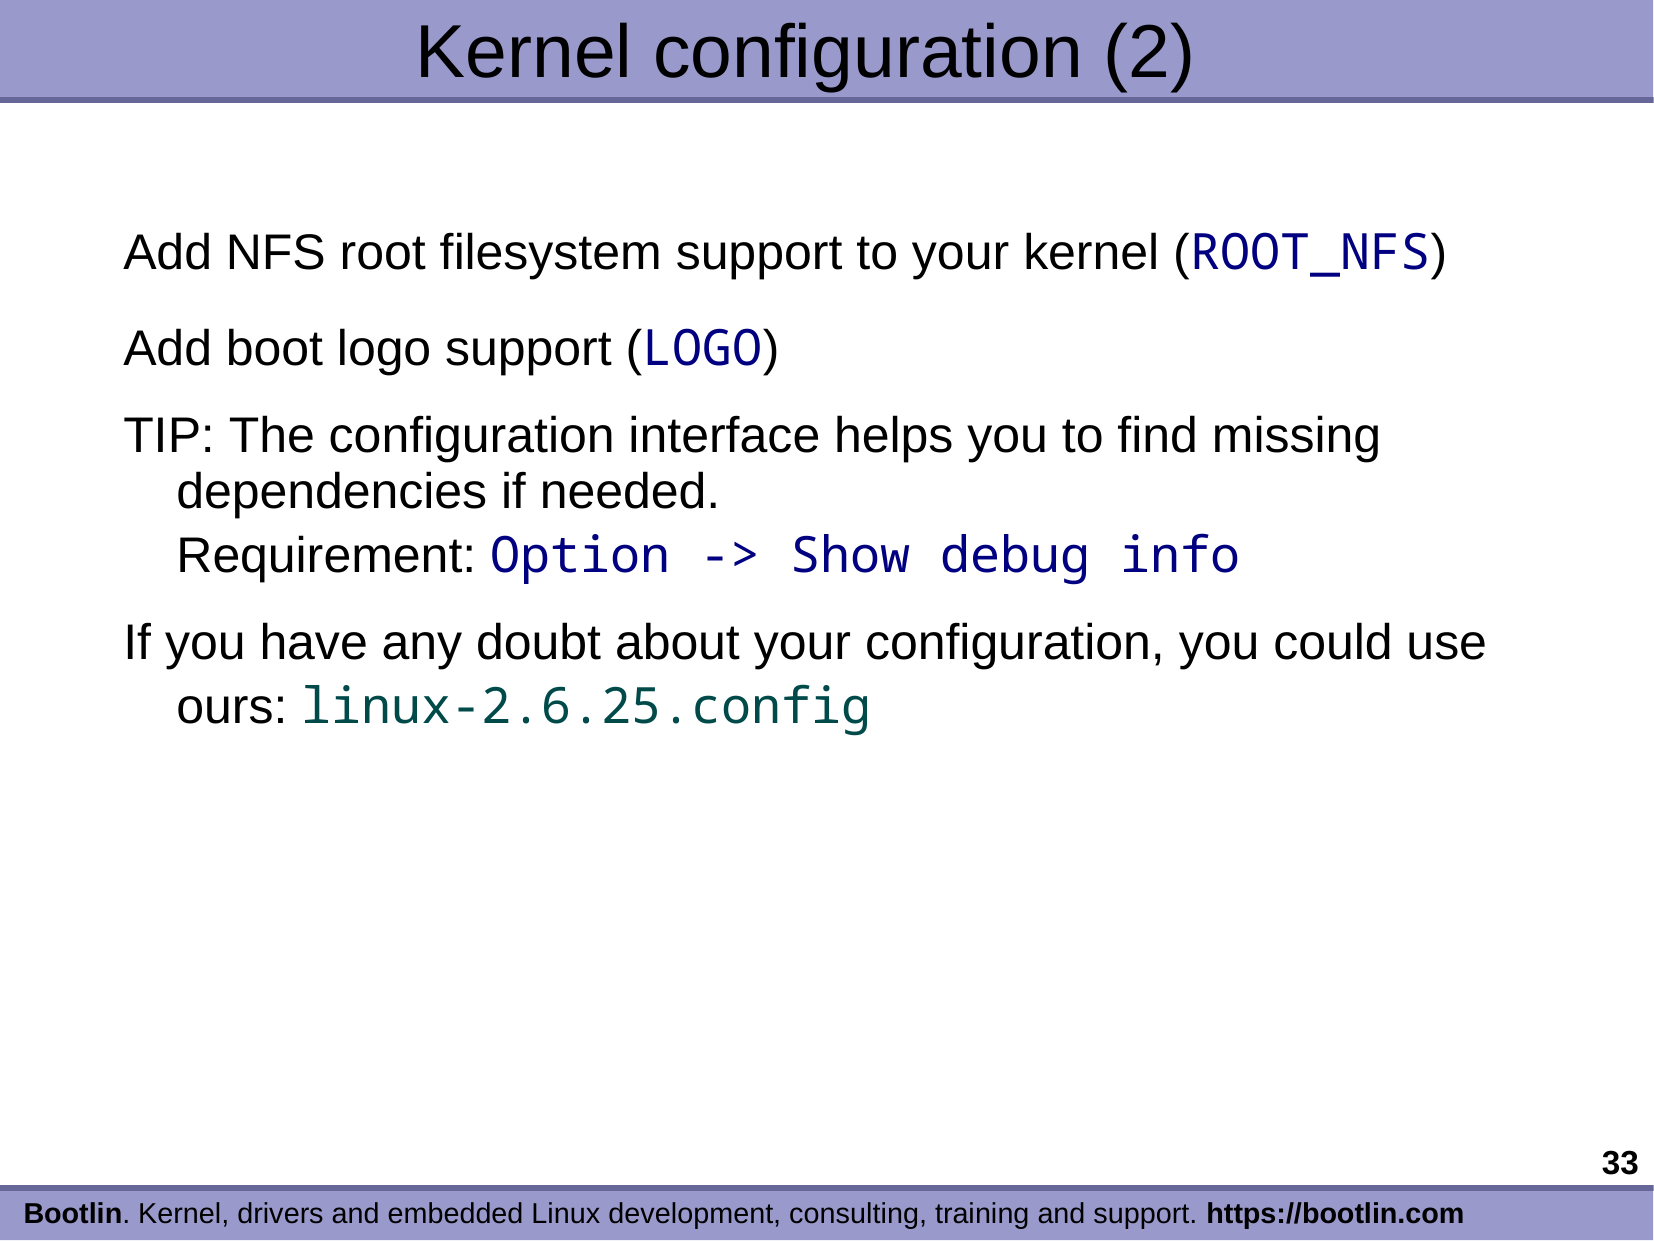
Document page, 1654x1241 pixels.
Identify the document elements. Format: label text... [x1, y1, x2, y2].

list Add NFS root filesystem support to your kernel (ROOT_NFS) Add boot logo support (LOGO) TIP: The configuration interface helps you to find missing dependencies if needed. Requirement: Option -> Show debug info If you have any doubt about your configuration, you could use ours: linux-2.6.25.config [105, 216, 1518, 1066]
title Kernel configuration (2) [60, 5, 1551, 97]
